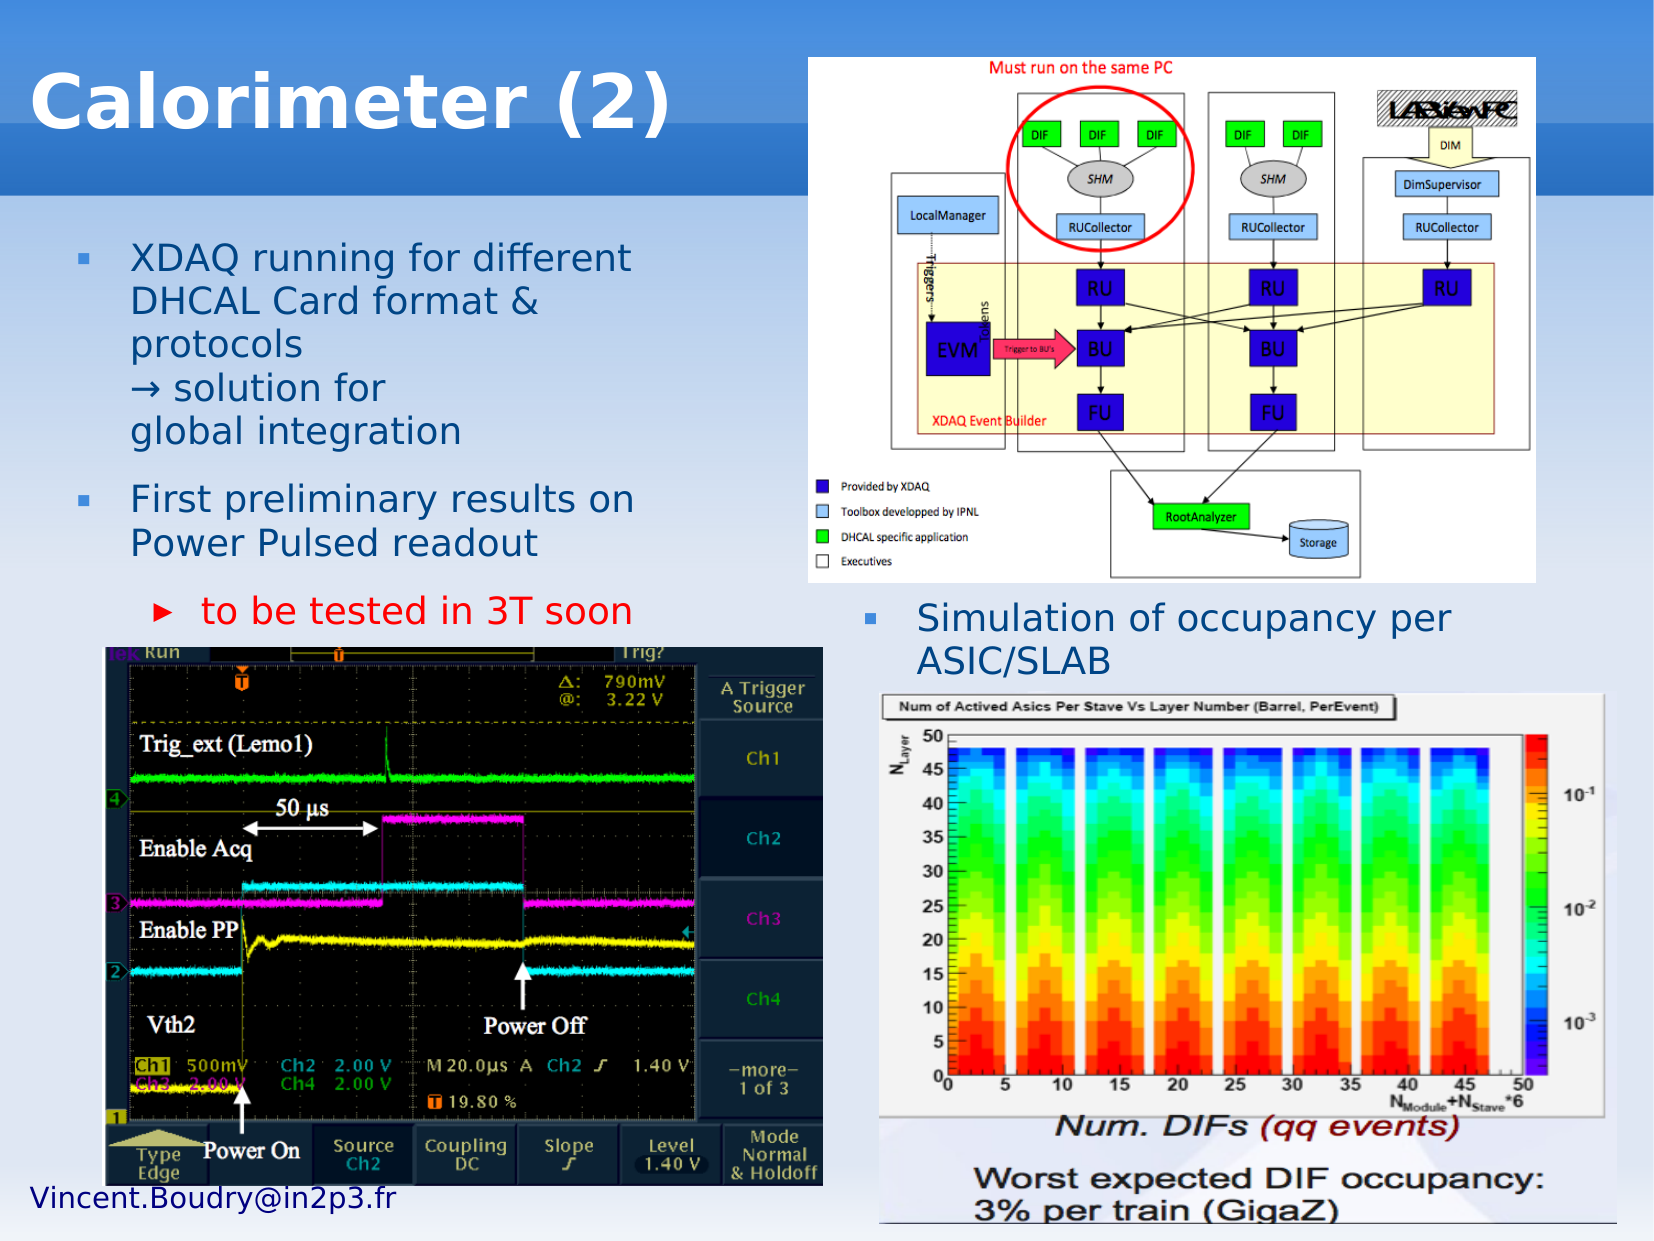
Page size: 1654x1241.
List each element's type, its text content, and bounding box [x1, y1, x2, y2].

list Simulation of occupancy per ASIC/SLAB [845, 596, 1596, 1193]
picture [0, 0, 1654, 1241]
title Calorimeter (2) [29, 0, 1654, 207]
list XDAQ running for different DHCAL Card format & protocols → solution for global integration First preliminary results on Power Pulsed readout to be tested in 3T soon [59, 236, 809, 1152]
